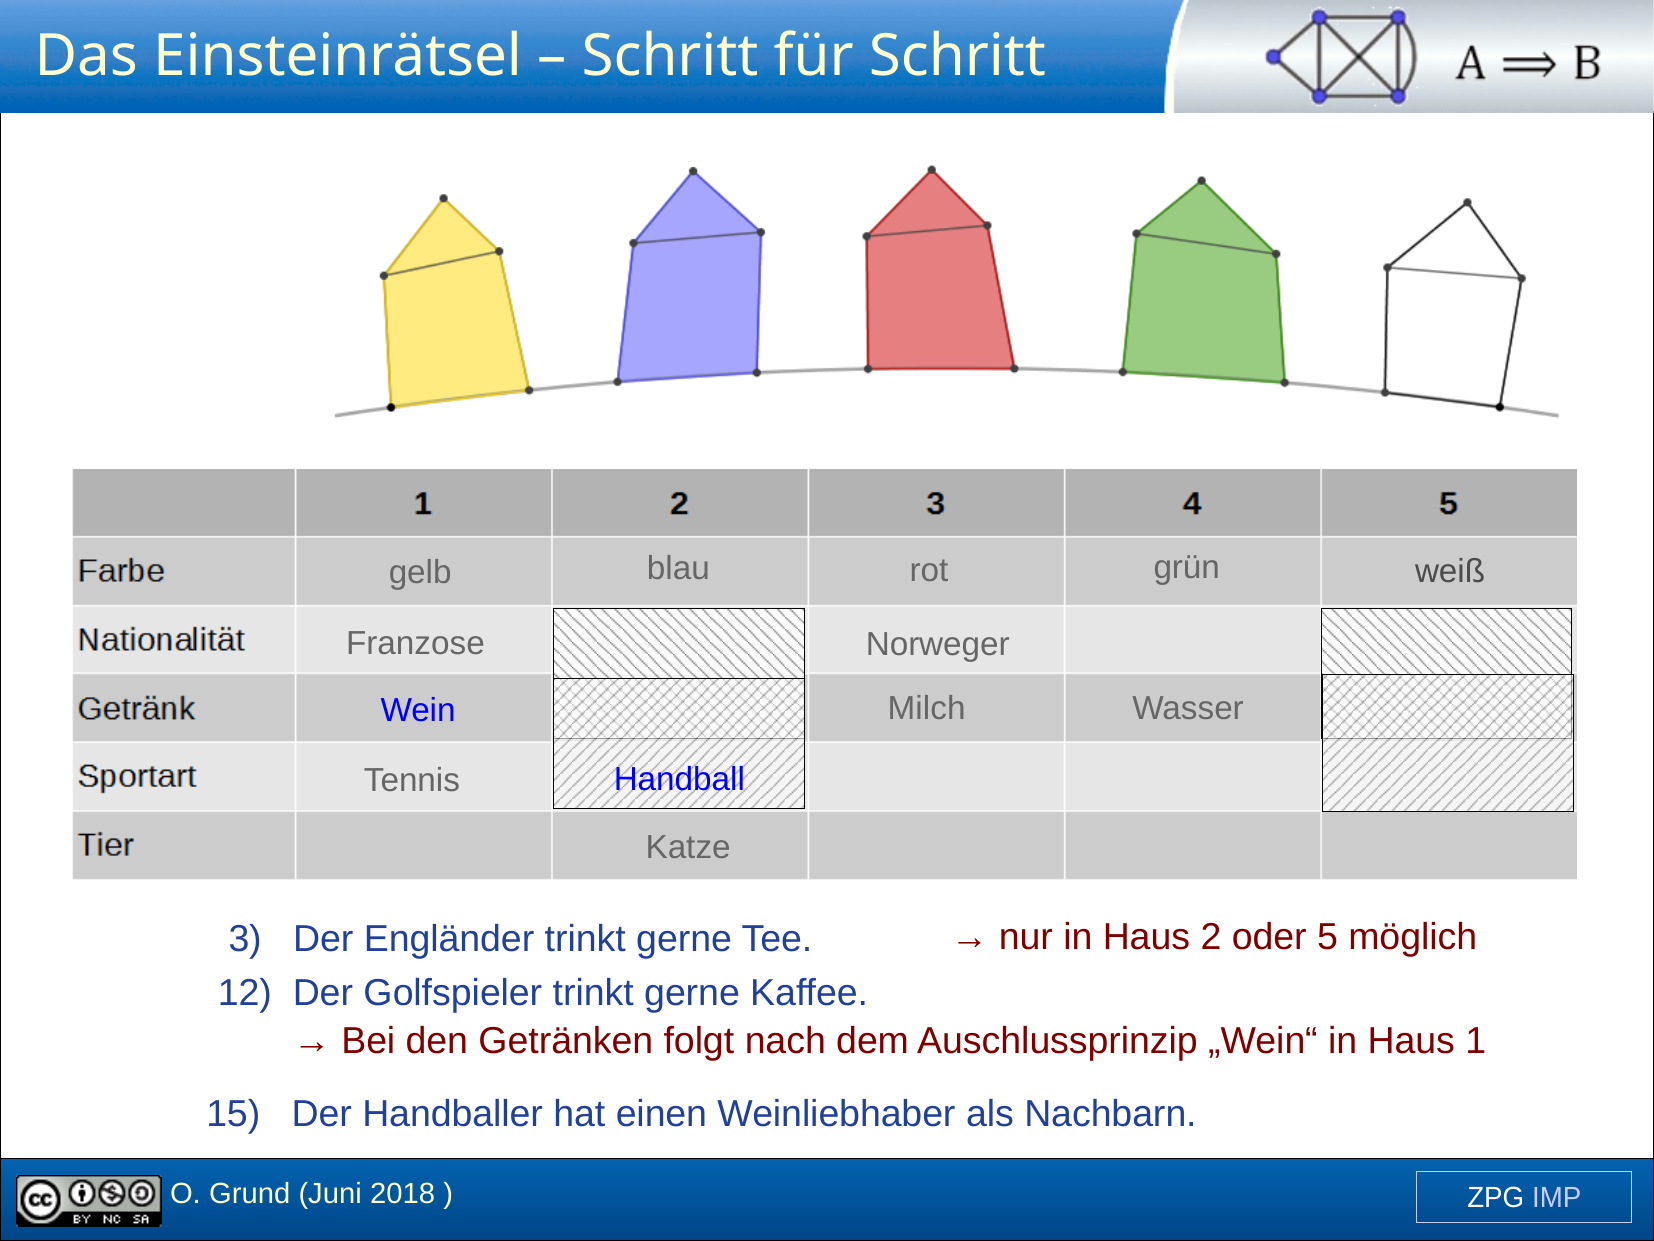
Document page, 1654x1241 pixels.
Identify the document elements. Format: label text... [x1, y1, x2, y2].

text_box blau [632, 542, 725, 595]
picture [0, 0, 1654, 113]
text_box 12) Der Golfspieler trinkt gerne Kaffee. [108, 957, 1241, 1027]
text_box Tennis [349, 753, 487, 806]
text_box Milch [872, 681, 995, 739]
text_box → Bei den Getränken folgt nach dem Auschlussprinzip „Wein“ in Haus 1 [183, 1012, 1568, 1120]
text_box Wein [365, 684, 471, 737]
text_box → nur in Haus 2 oder 5 möglich [841, 907, 1593, 1007]
title Das Einsteinrätsel – Schritt für Schritt [34, 14, 1151, 92]
text_box weiß [1400, 544, 1501, 597]
text_box [1321, 608, 1574, 812]
picture [319, 155, 1572, 428]
text_box Norweger [851, 617, 1065, 673]
text_box Wasser [1117, 681, 1259, 734]
text_box grün [1138, 541, 1235, 593]
text_box 3) Der Engländer trinkt gerne Tee. [98, 903, 1578, 976]
picture [70, 469, 1577, 881]
text_box gelb [374, 545, 481, 605]
text_box 15) Der Handballer hat einen Weinliebhaber als Nachbarn. [96, 1078, 1500, 1142]
picture [16, 1175, 162, 1227]
text_box rot [894, 544, 964, 597]
text_box Franzose [331, 616, 500, 669]
text_box [553, 608, 805, 809]
text_box Handball [598, 752, 761, 805]
text_box Katze [630, 821, 769, 874]
